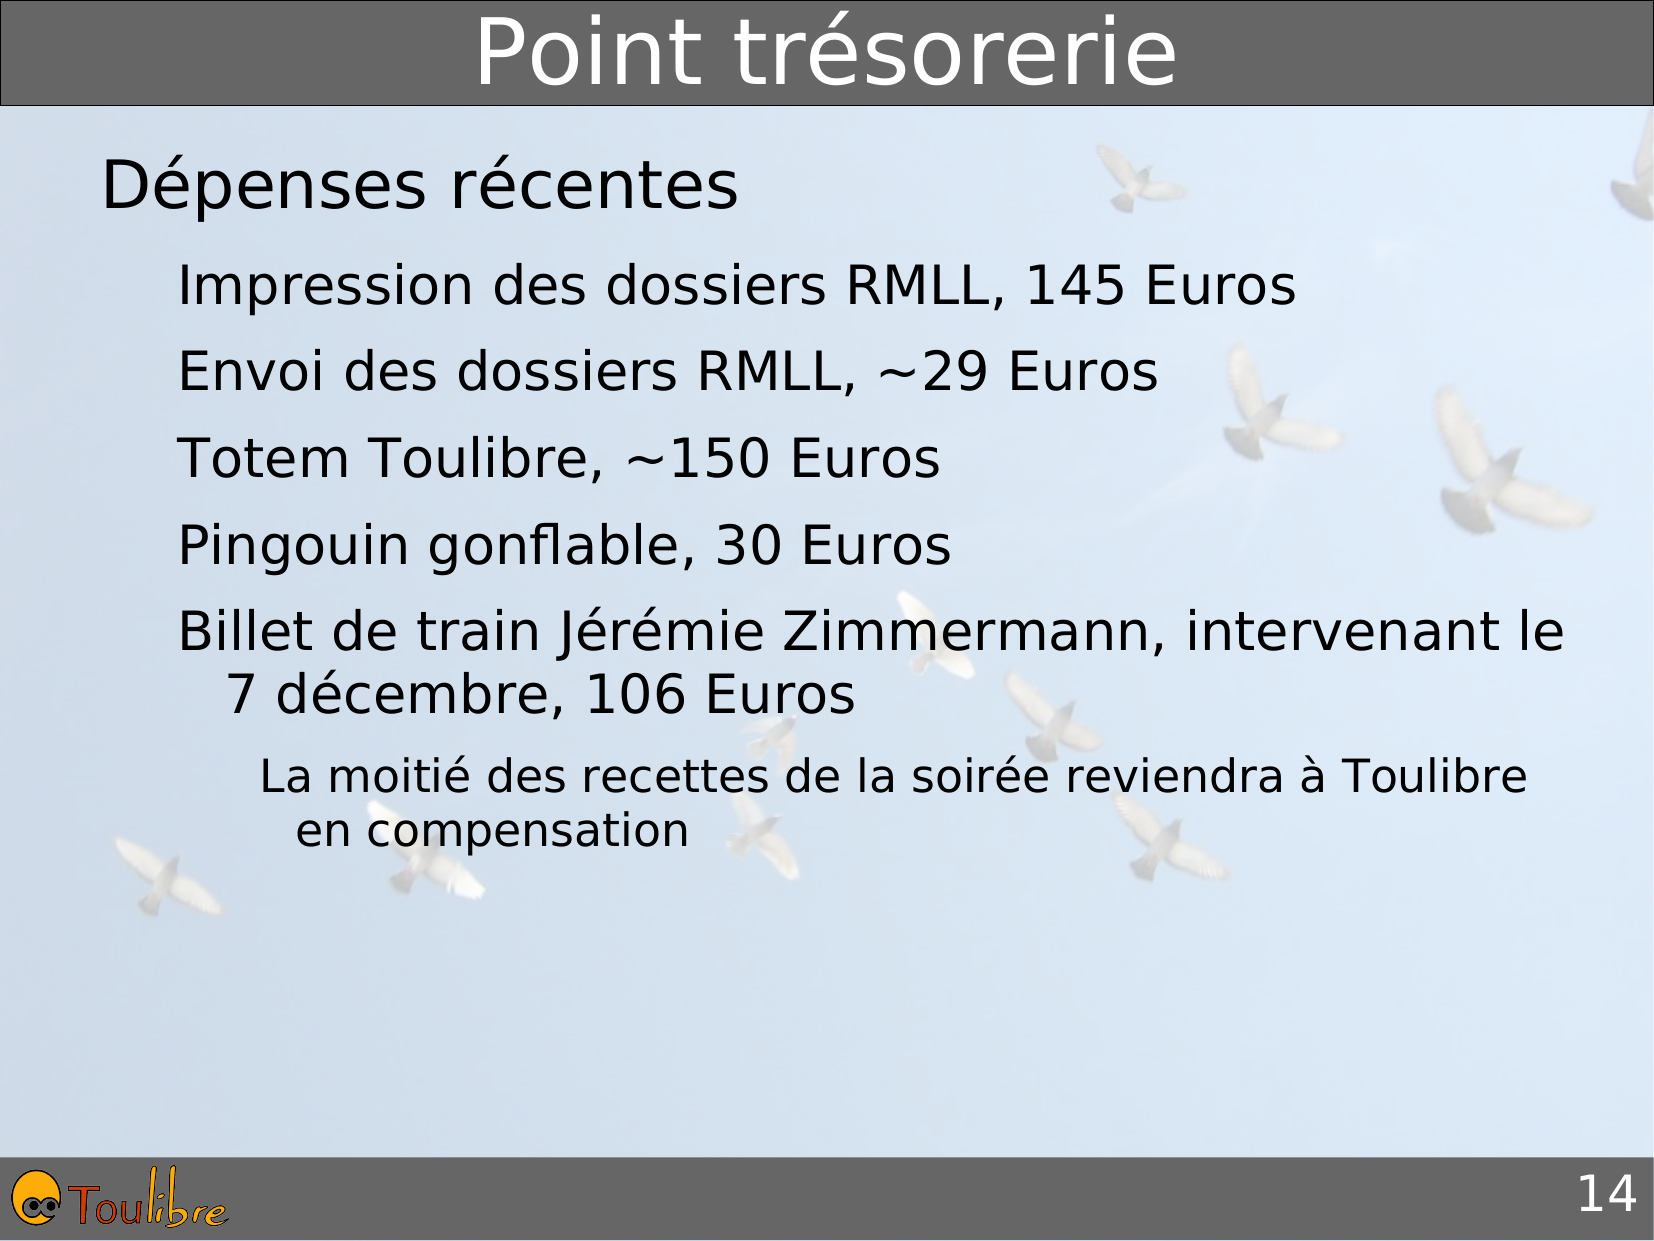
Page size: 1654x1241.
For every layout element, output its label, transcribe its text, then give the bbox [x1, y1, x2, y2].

list Dépenses récentes Impression des dossiers RMLL, 145 Euros Envoi des dossiers RMLL, ~29 Euros Totem Toulibre, ~150 Euros Pingouin gonflable, 30 Euros Billet de train Jérémie Zimmermann, intervenant le 7 décembre, 106 Euros La moitié des recettes de la soirée reviendra à Toulibre en compensation [82, 146, 1571, 1094]
picture [11, 1165, 229, 1228]
title Point trésorerie [0, 0, 1654, 107]
